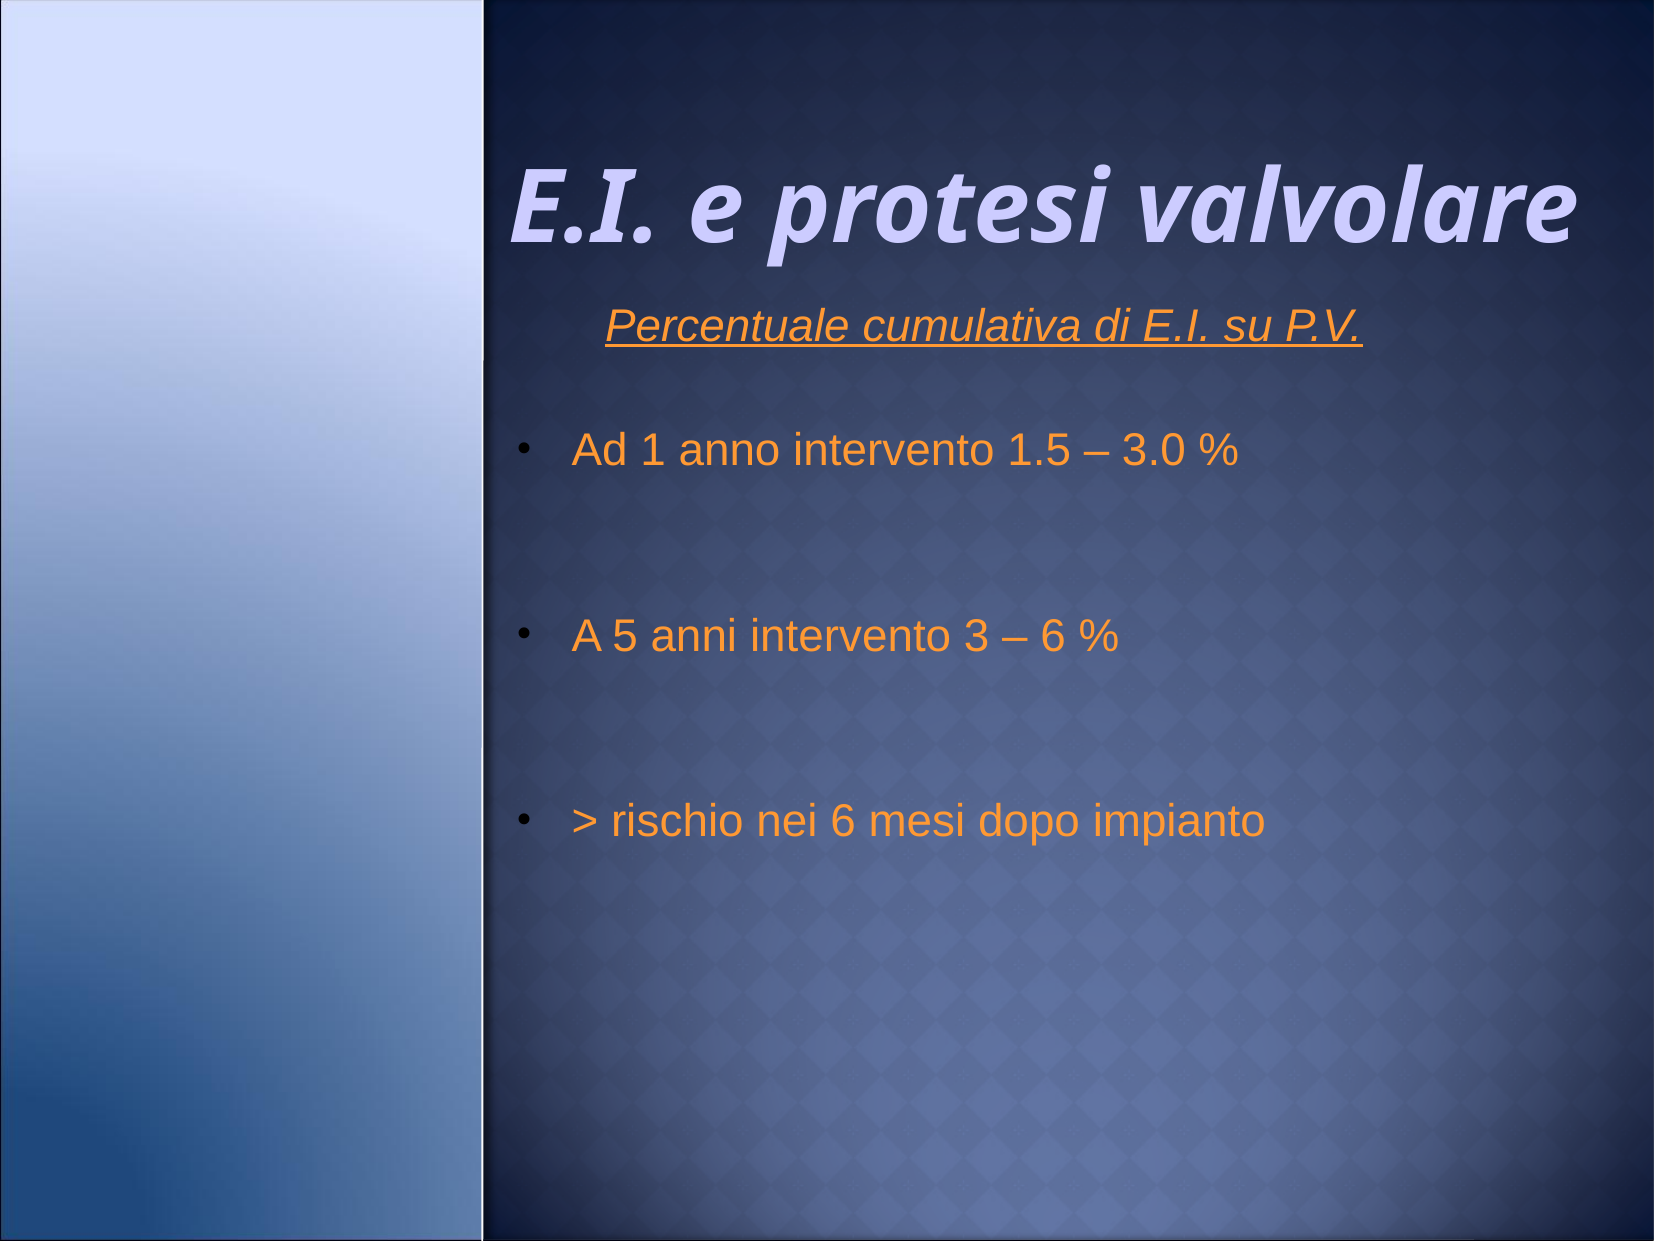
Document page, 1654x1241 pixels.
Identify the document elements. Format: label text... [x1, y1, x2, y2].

picture [0, 0, 481, 1241]
list Percentuale cumulativa di E.I. su P.V. Ad 1 anno intervento 1.5 – 3.0 % A 5 anni intervento 3 – 6 % > rischio nei 6 mesi dopo impianto [501, 294, 1609, 1166]
picture [484, 0, 1654, 1241]
title E.I. e protesi valvolare [501, 0, 1609, 263]
